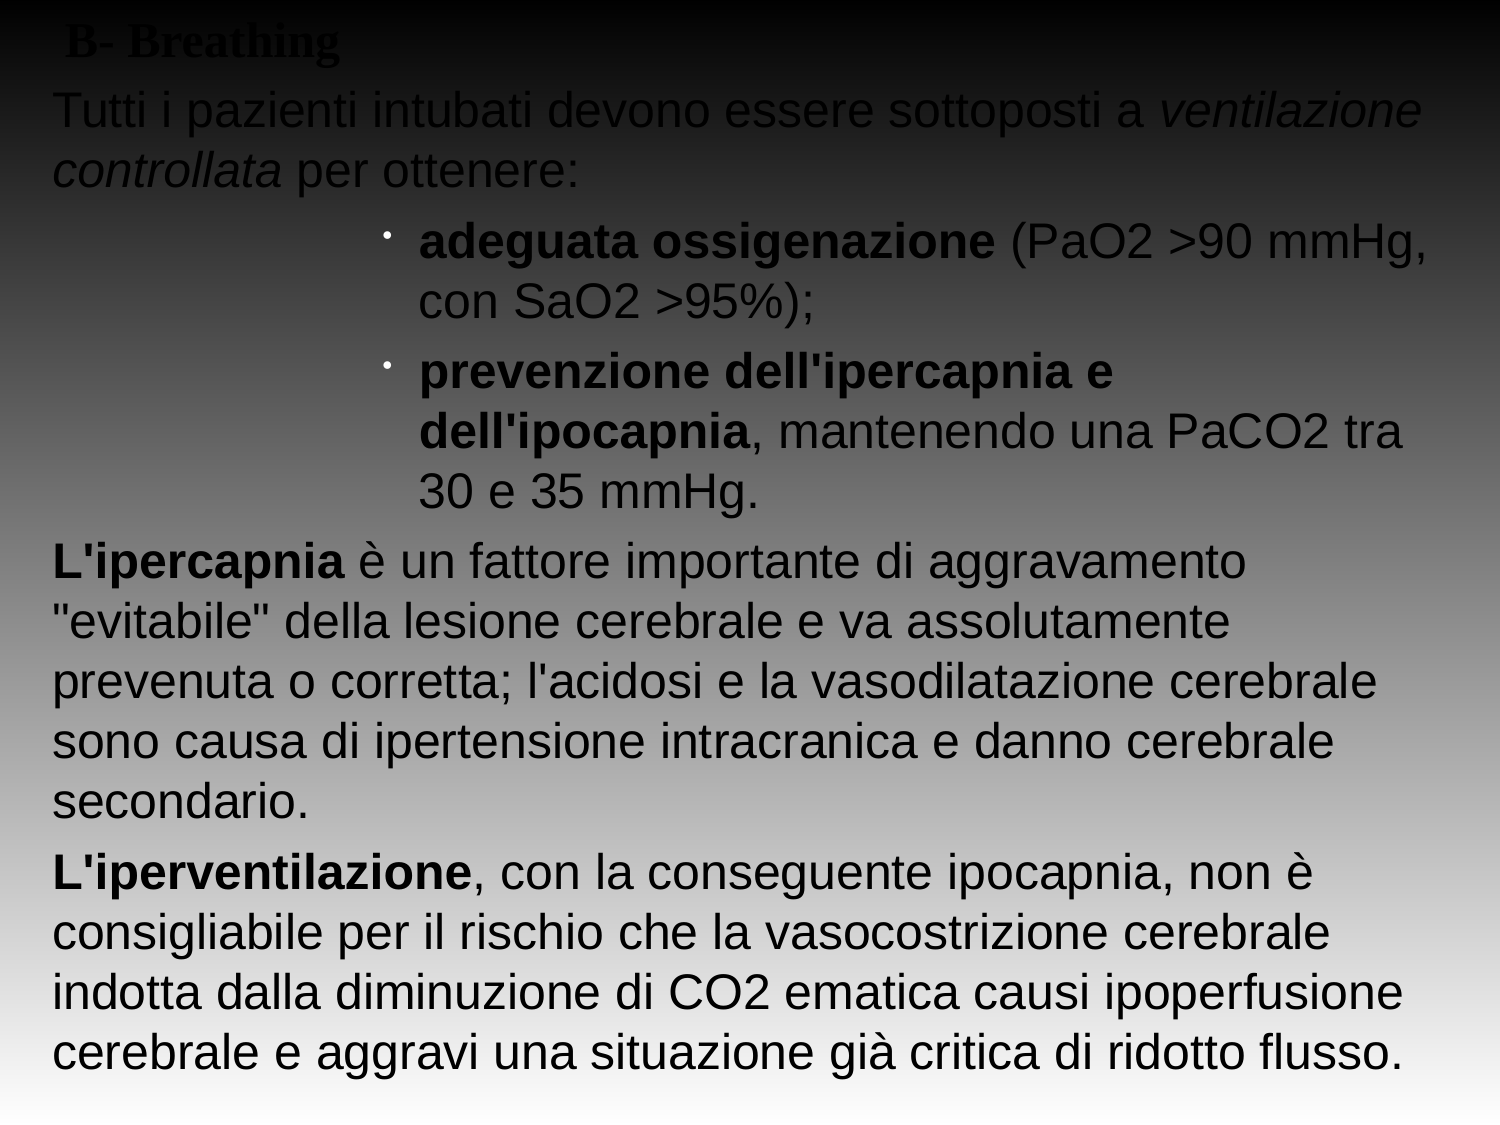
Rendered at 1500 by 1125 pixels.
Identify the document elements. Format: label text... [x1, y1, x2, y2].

text_box B- Breathing Tutti i pazienti intubati devono essere sottoposti a ventilazione controllata per ottenere: adeguata ossigenazione (PaO2 >90 mmHg, con SaO2 >95%); prevenzione dell'ipercapnia e dell'ipocapnia, mantenendo una PaCO2 tra 30 e 35 mmHg. L'ipercapnia è un fattore importante di aggravamento "evitabile" della lesione cerebrale e va assolutamente prevenuta o corretta; l'acidosi e la vasodilatazione cerebrale sono causa di ipertensione intracranica e danno cerebrale secondario. L'iperventilazione, con la conseguente ipocapnia, non è consigliabile per il rischio che la vasocostrizione cerebrale indotta dalla diminuzione di CO2 ematica causi ipoperfusione cerebrale e aggravi una situazione già critica di ridotto flusso. [37, 0, 1475, 1087]
